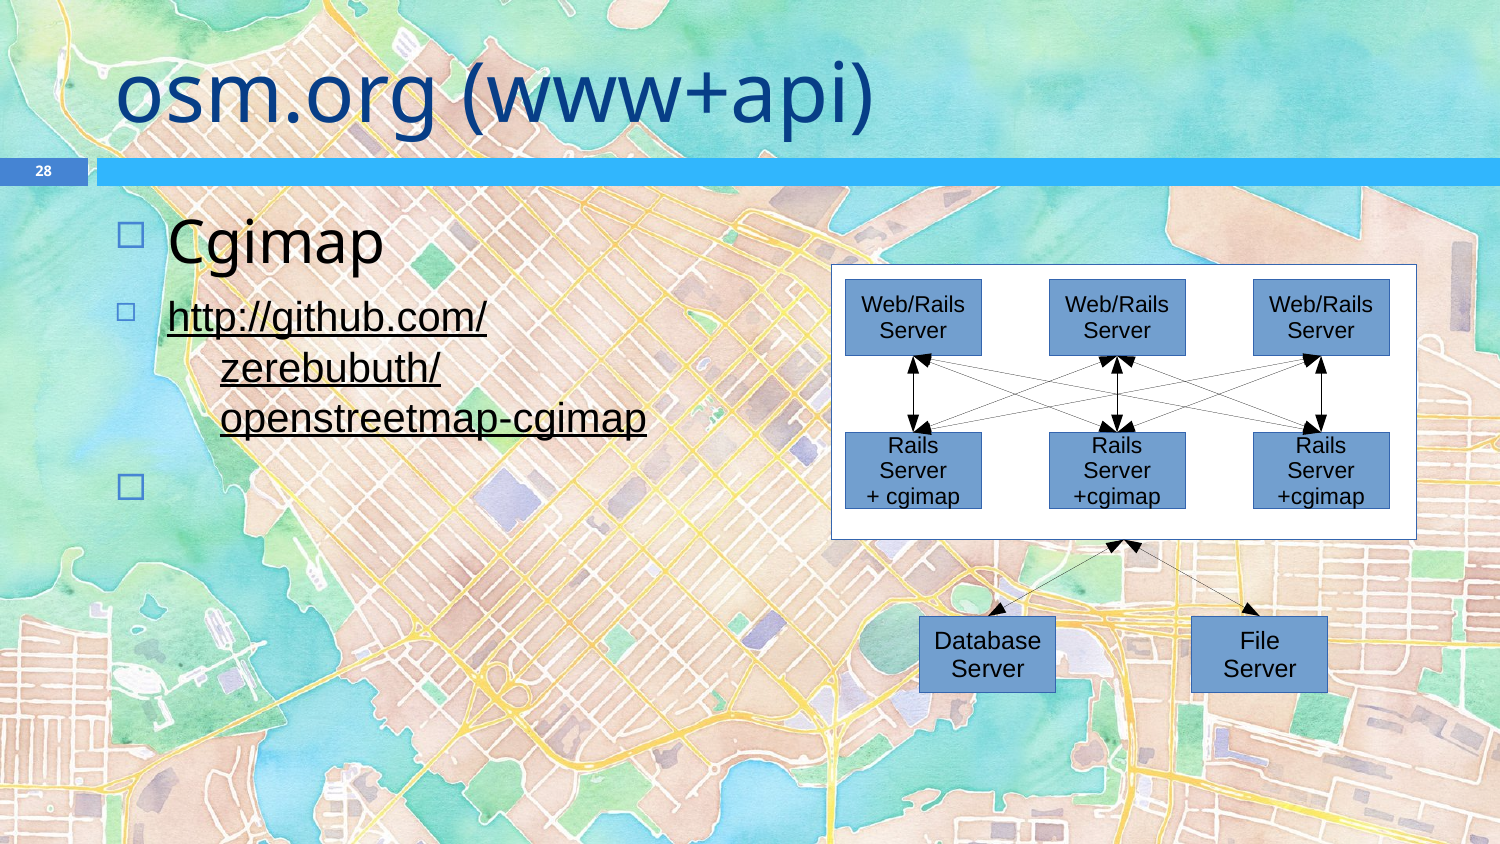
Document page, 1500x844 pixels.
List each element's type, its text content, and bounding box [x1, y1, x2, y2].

text_box [831, 264, 1417, 540]
text_box Database Server [919, 616, 1056, 693]
text_box Rails Server + cgimap [845, 432, 982, 509]
list Cgimap http://github.com/zerebubuth/openstreetmap-cgimap [99, 195, 738, 759]
text_box Web/Rails Server [1049, 279, 1186, 356]
text_box ‹#› [0, 156, 88, 187]
title osm.org (www+api) [99, 28, 1438, 151]
text_box Rails Server +cgimap [1049, 432, 1186, 509]
text_box Web/Rails Server [845, 279, 982, 356]
text_box File Server [1191, 616, 1328, 693]
text_box Rails Server +cgimap [1253, 432, 1390, 509]
text_box Web/Rails Server [1253, 279, 1390, 356]
